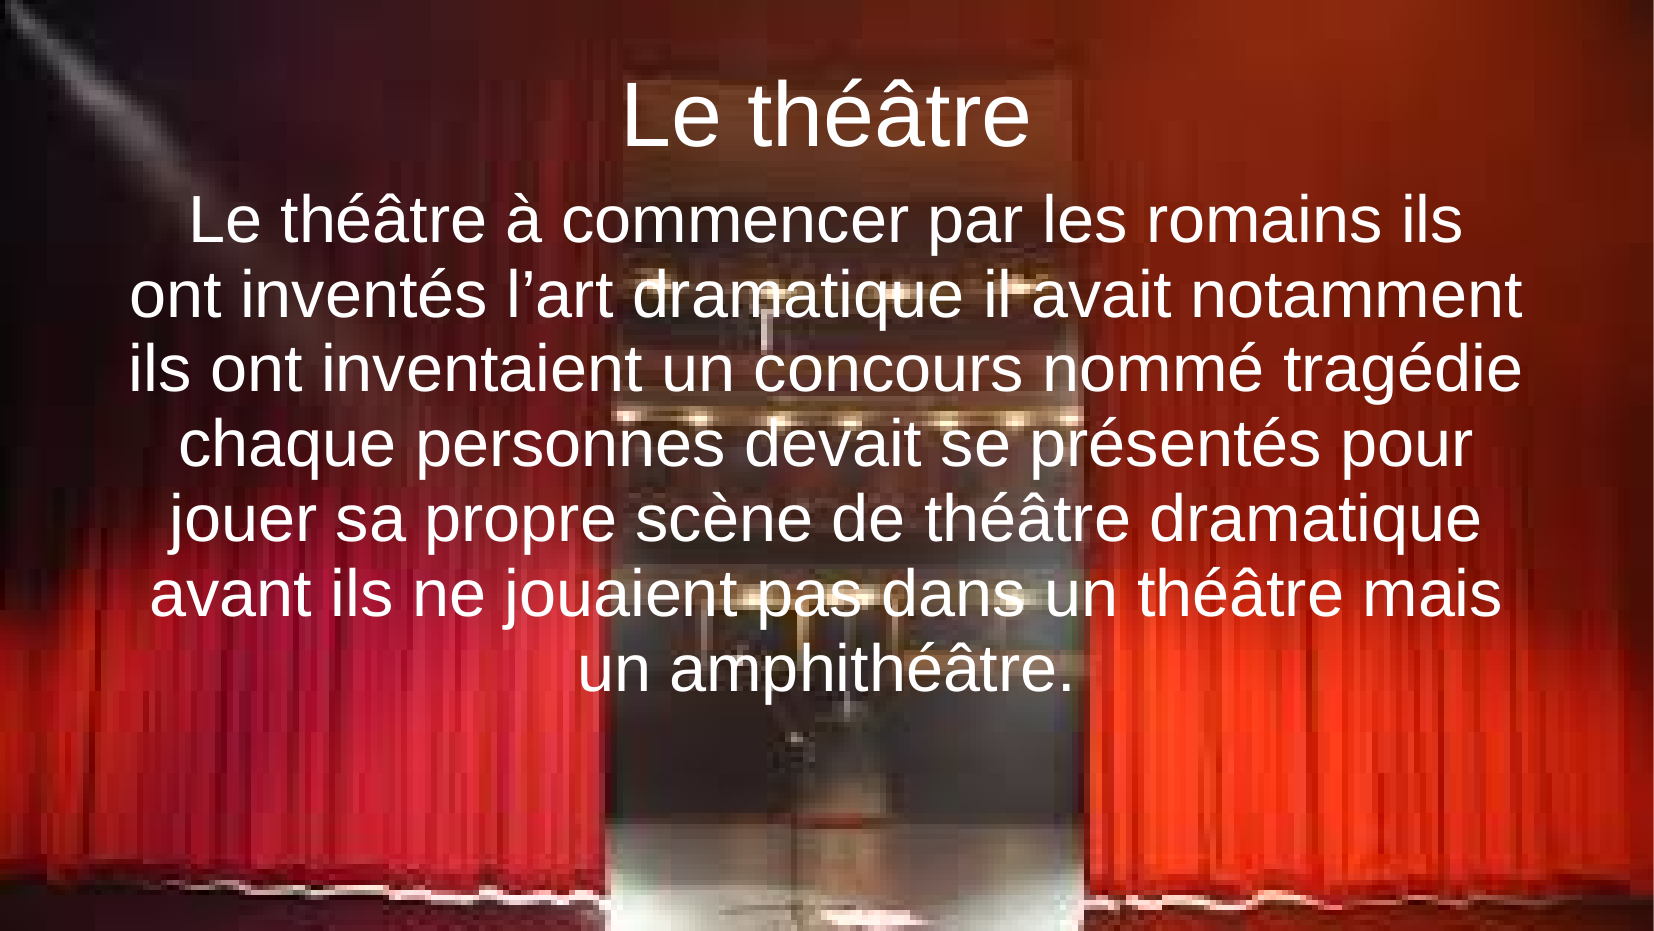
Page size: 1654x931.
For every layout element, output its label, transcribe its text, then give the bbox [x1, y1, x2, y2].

title Le théâtre [82, 37, 1571, 193]
picture [0, 0, 1654, 931]
subtitle Le théâtre à commencer par les romains ils ont inventés l’art dramatique il avait notamment ils ont inventaient un concours nommé tragédie chaque personnes devait se présentés pour jouer sa propre scène de théâtre dramatique avant ils ne jouaient pas dans un théâtre mais un amphithéâtre. [106, 181, 1548, 931]
